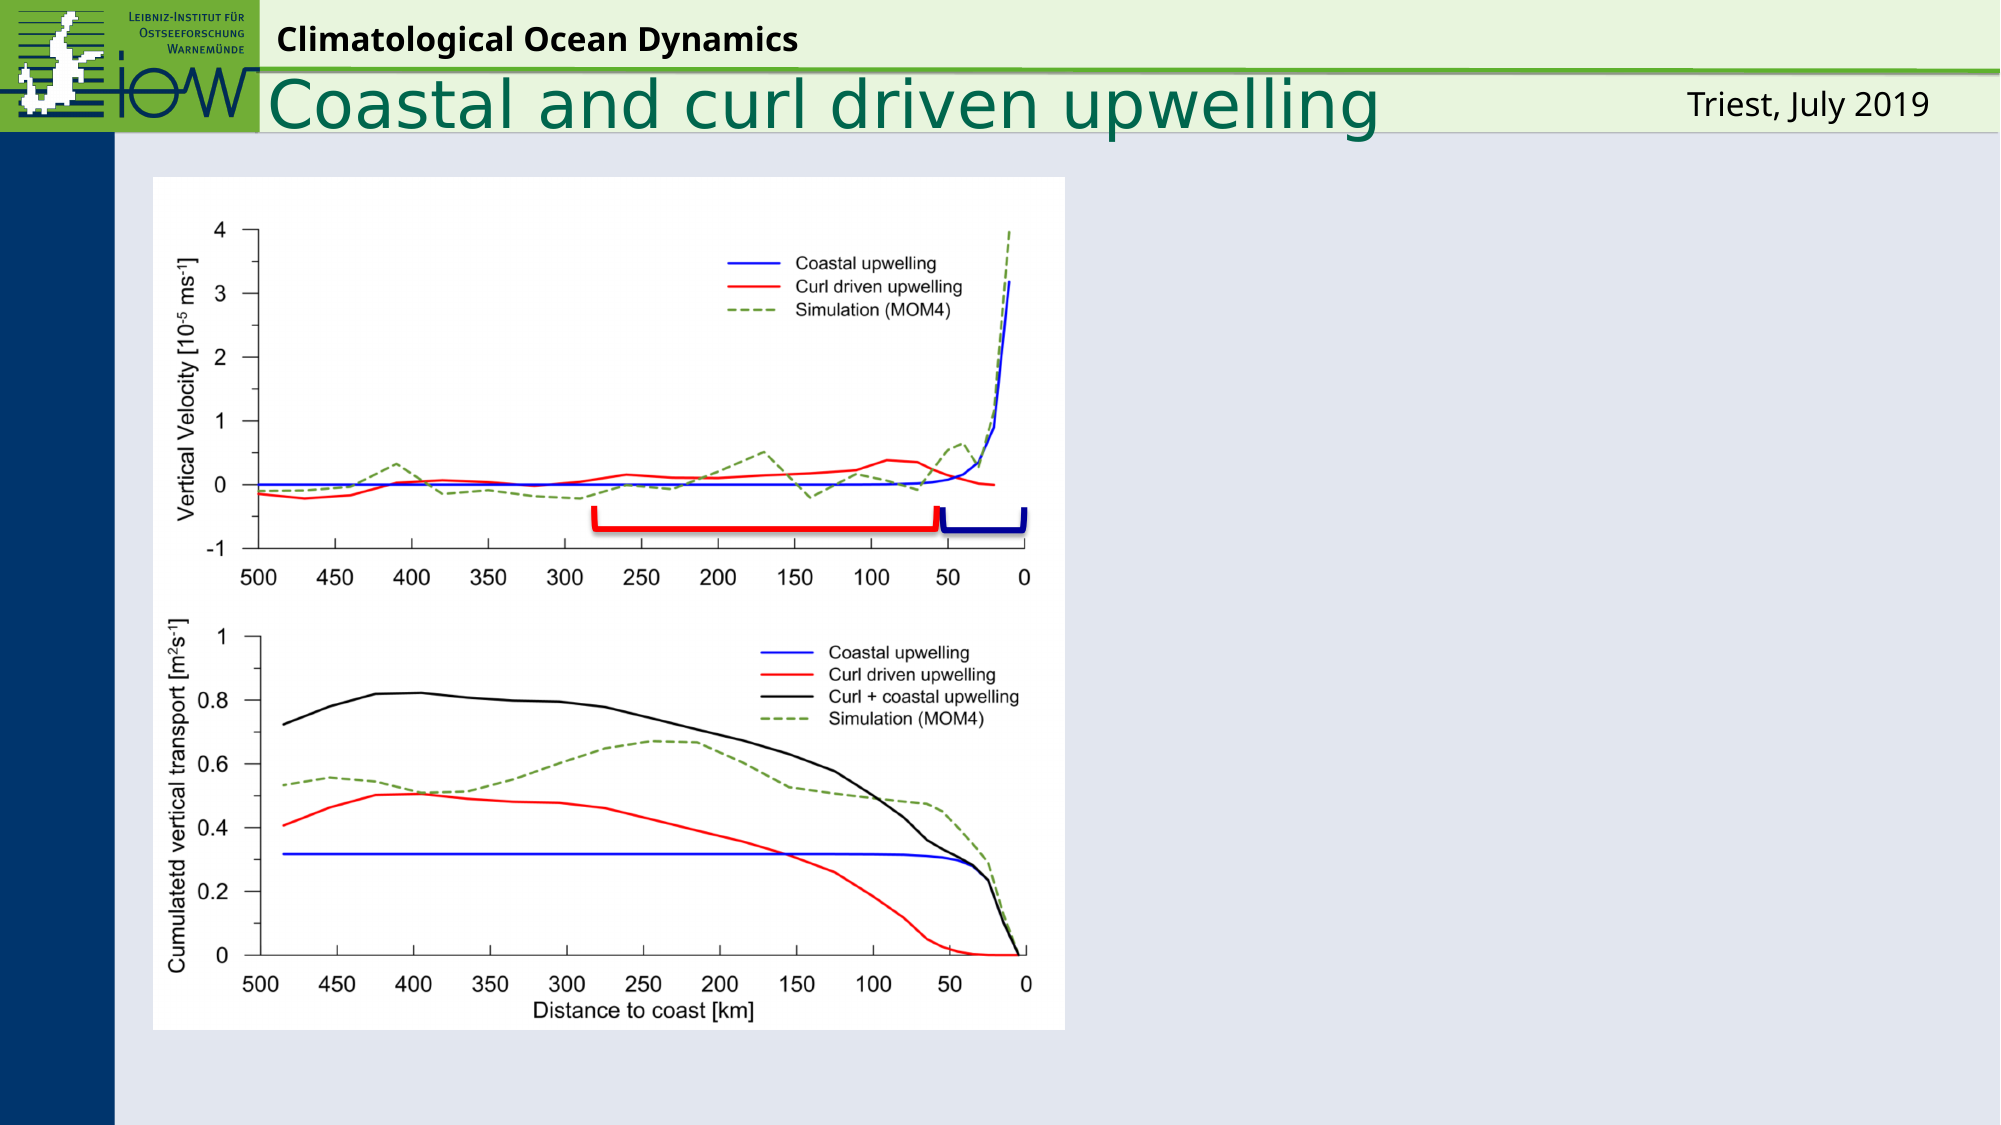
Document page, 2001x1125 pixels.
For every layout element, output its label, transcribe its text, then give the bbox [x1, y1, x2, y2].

picture [0, 10, 260, 118]
text_box Coastal and curl driven upwelling [252, 59, 1453, 230]
picture [153, 177, 1065, 1030]
